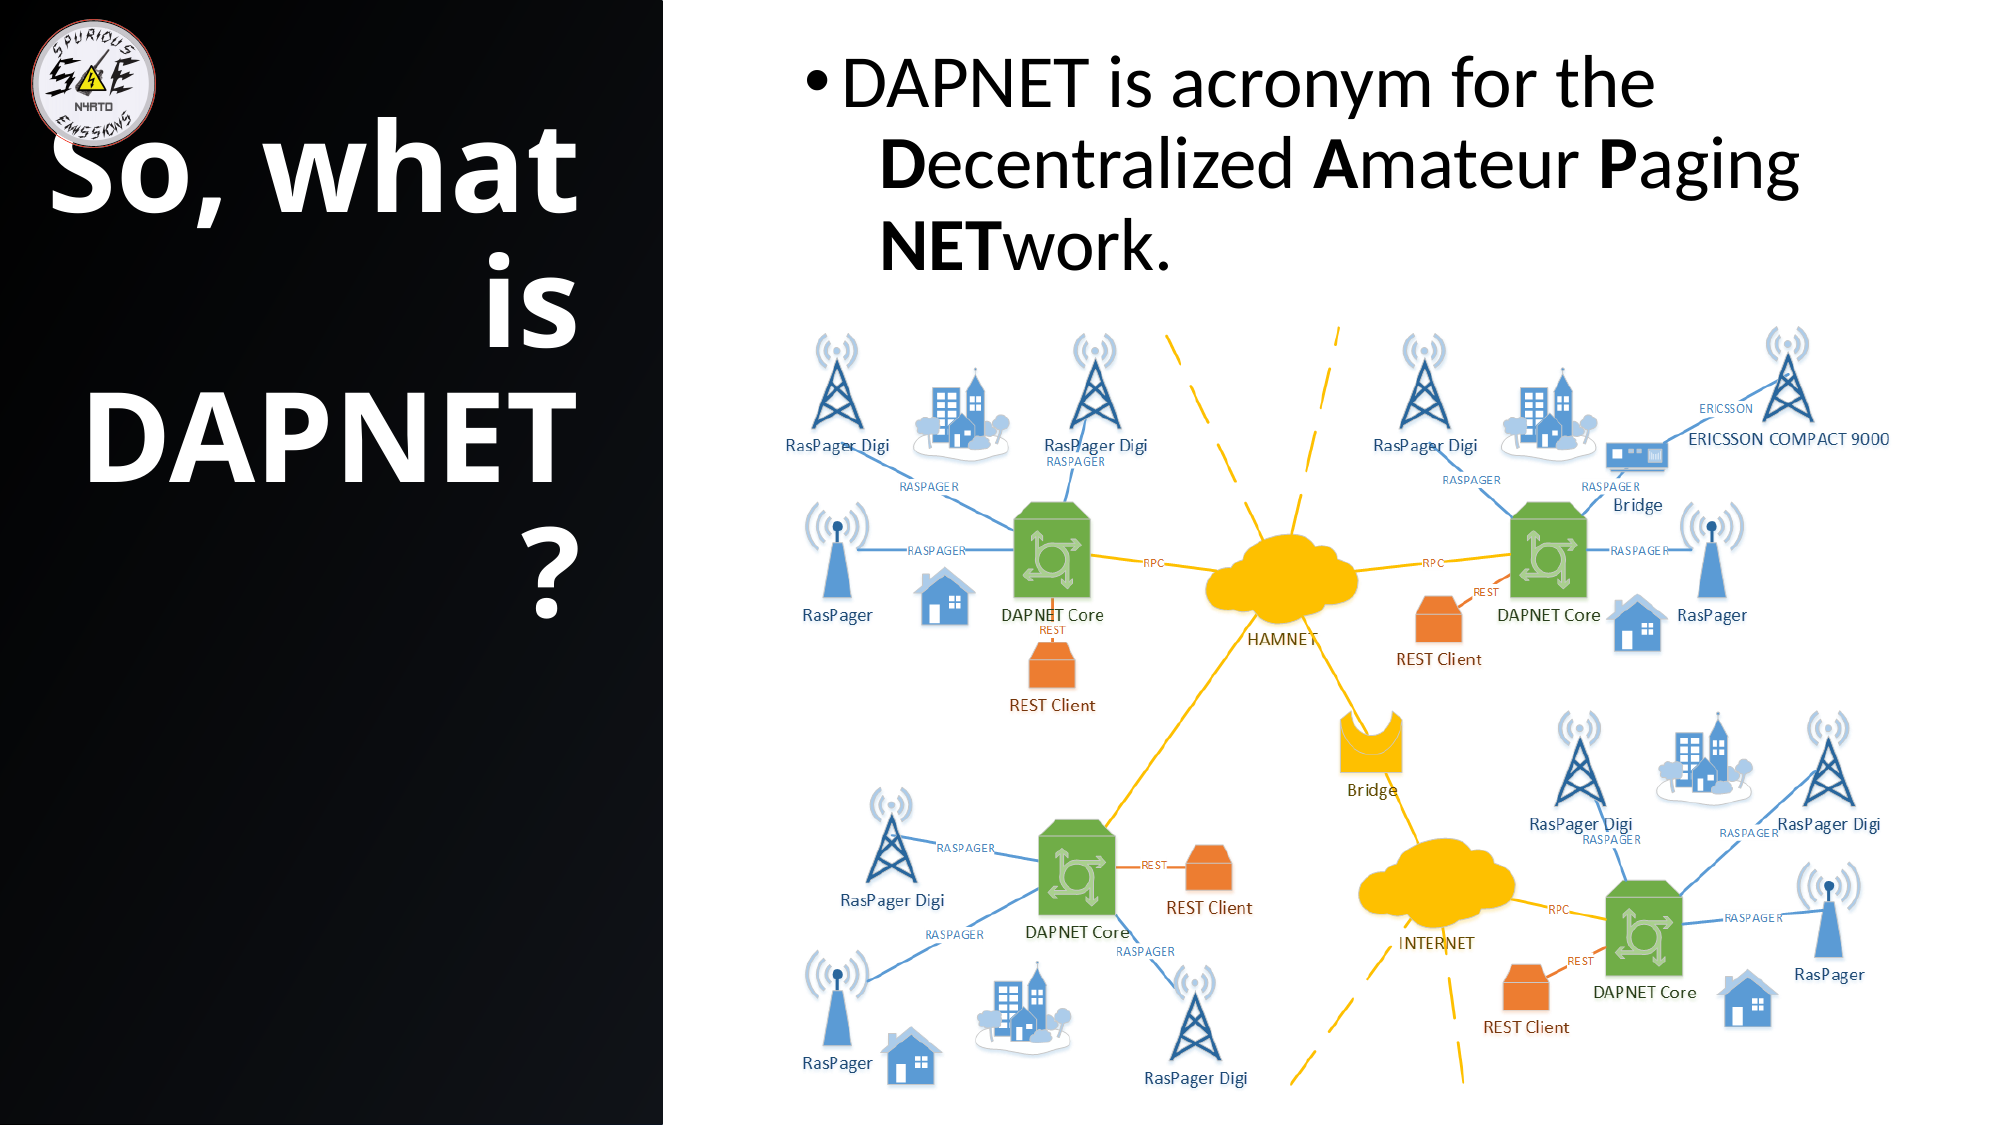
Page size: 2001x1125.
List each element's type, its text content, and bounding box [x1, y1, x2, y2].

list DAPNET is acronym for the Decentralized Amateur Paging NETwork. [789, 9, 1865, 323]
text_box [0, 0, 2000, 1125]
picture [771, 323, 1904, 1106]
title So, what is DAPNET? [32, 96, 602, 652]
picture [31, 19, 156, 148]
